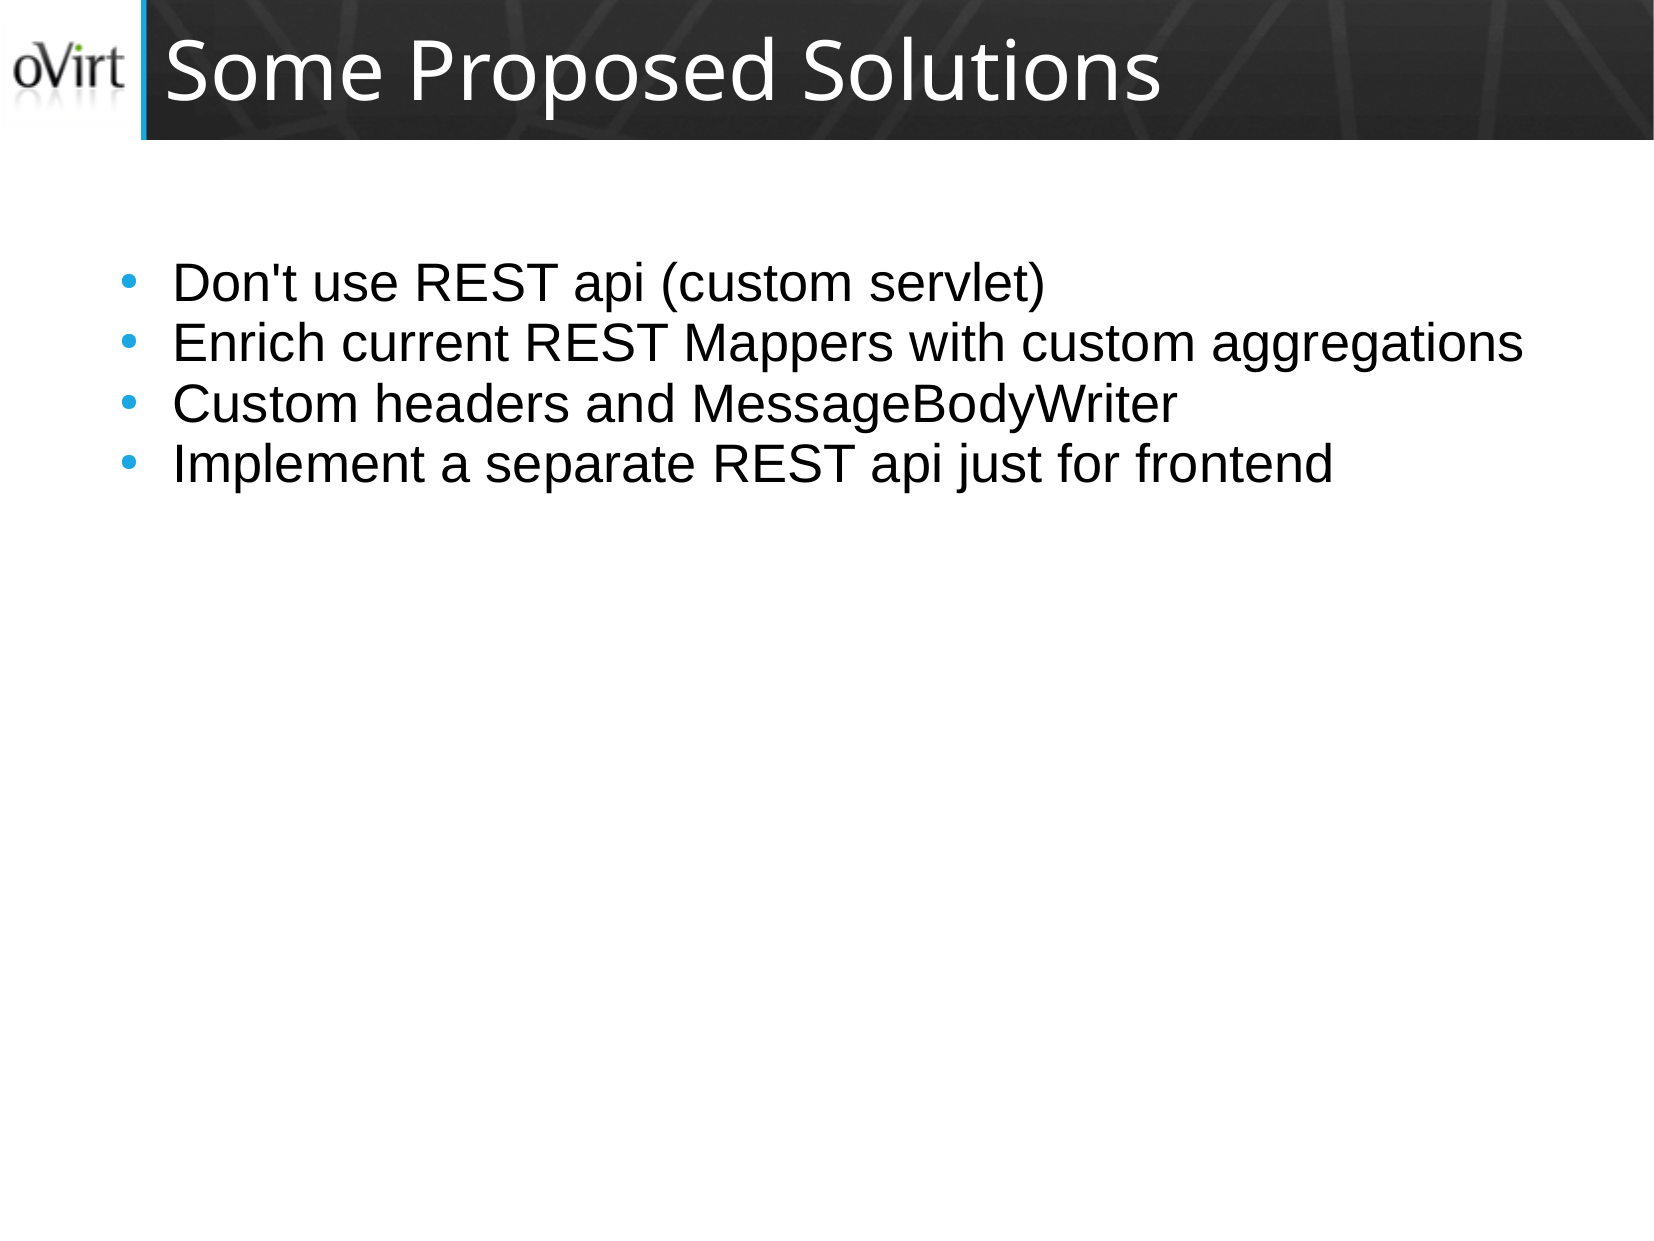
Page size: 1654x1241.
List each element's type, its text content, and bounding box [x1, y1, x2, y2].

picture [0, 0, 1654, 140]
text_box Don't use REST api (custom servlet) Enrich current REST Mappers with custom aggregations Custom headers and MessageBodyWriter Implement a separate REST api just for frontend [86, 244, 1576, 646]
title Some Proposed Solutions [164, 18, 1653, 119]
